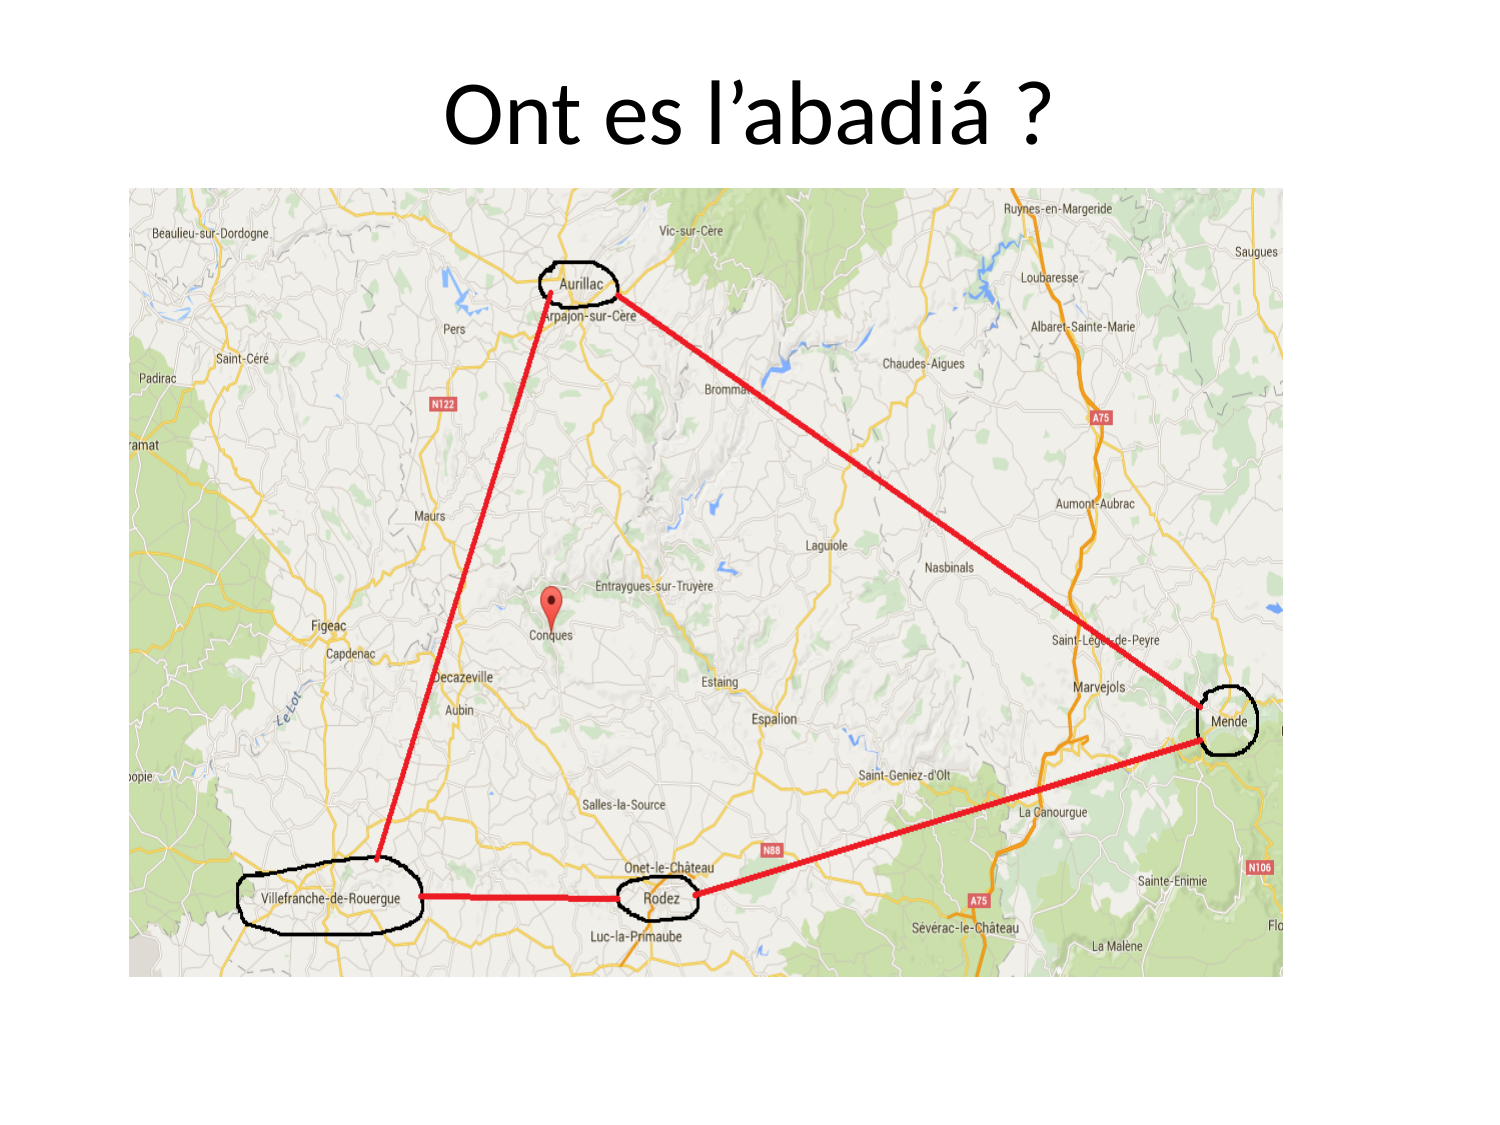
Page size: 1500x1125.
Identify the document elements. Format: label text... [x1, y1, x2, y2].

title Ont es l’abadiá ? [75, 45, 1425, 233]
picture [129, 188, 1283, 977]
